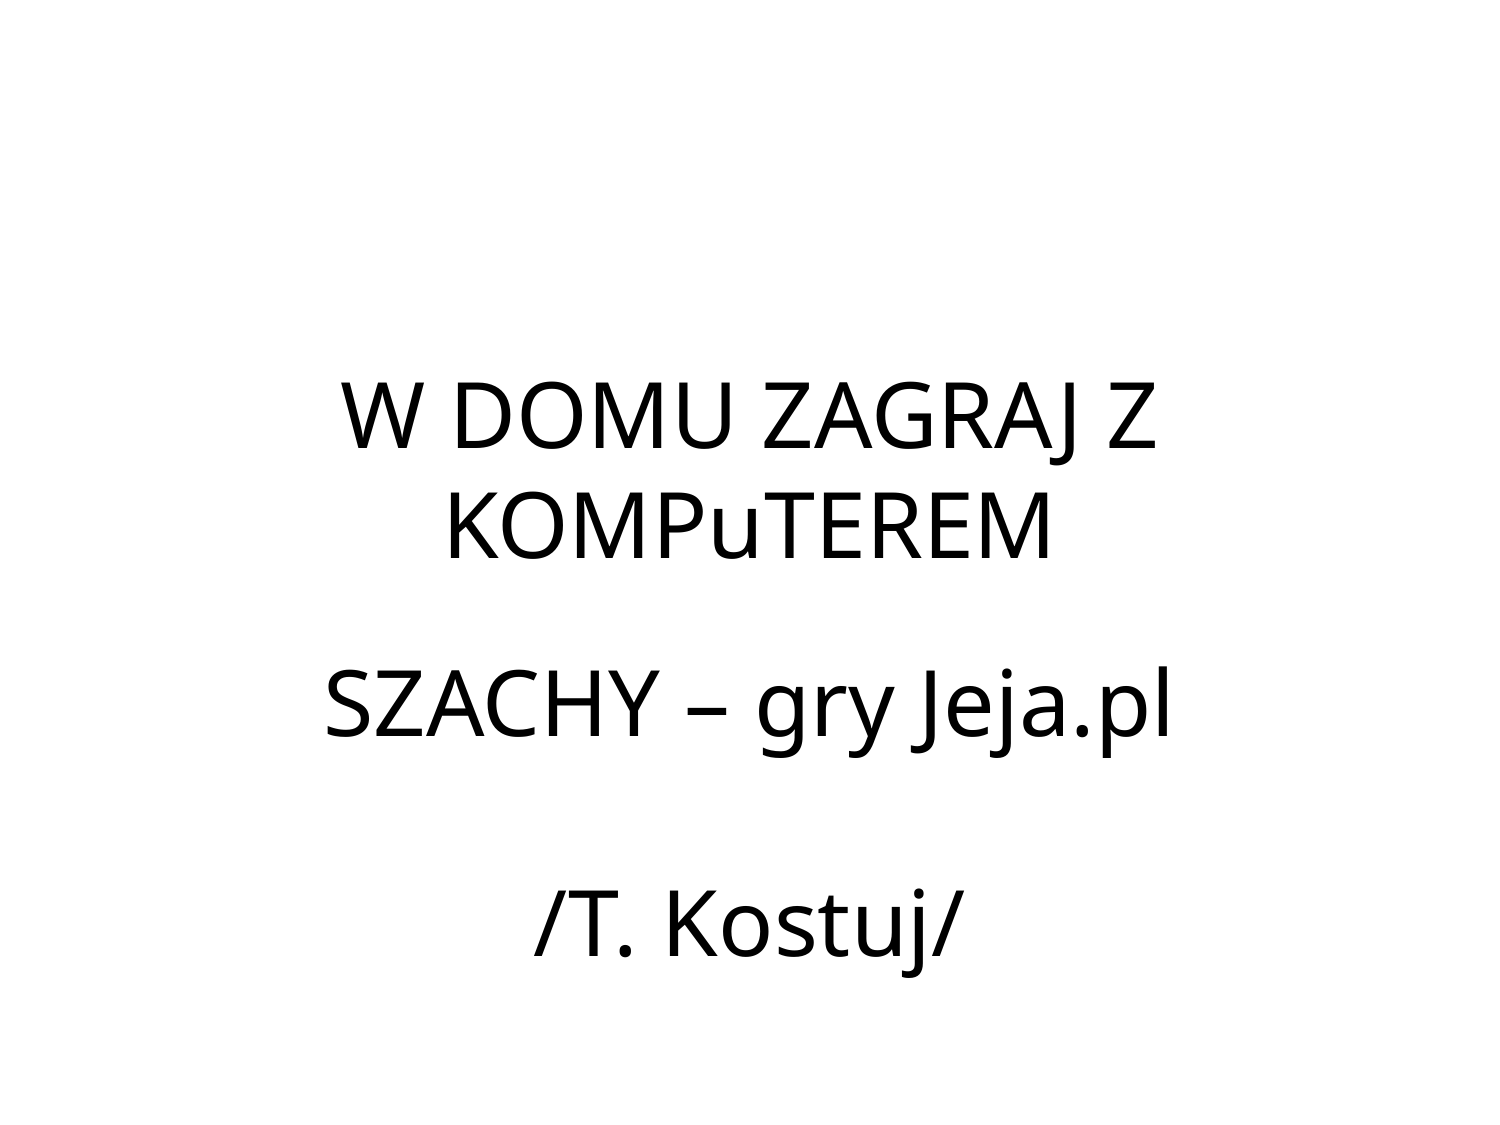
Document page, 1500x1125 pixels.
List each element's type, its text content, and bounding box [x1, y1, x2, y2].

title W DOMU ZAGRAJ Z KOMPuTEREM [112, 349, 1388, 591]
subtitle SZACHY – gry Jeja.pl /T. Kostuj/ [225, 637, 1275, 925]
